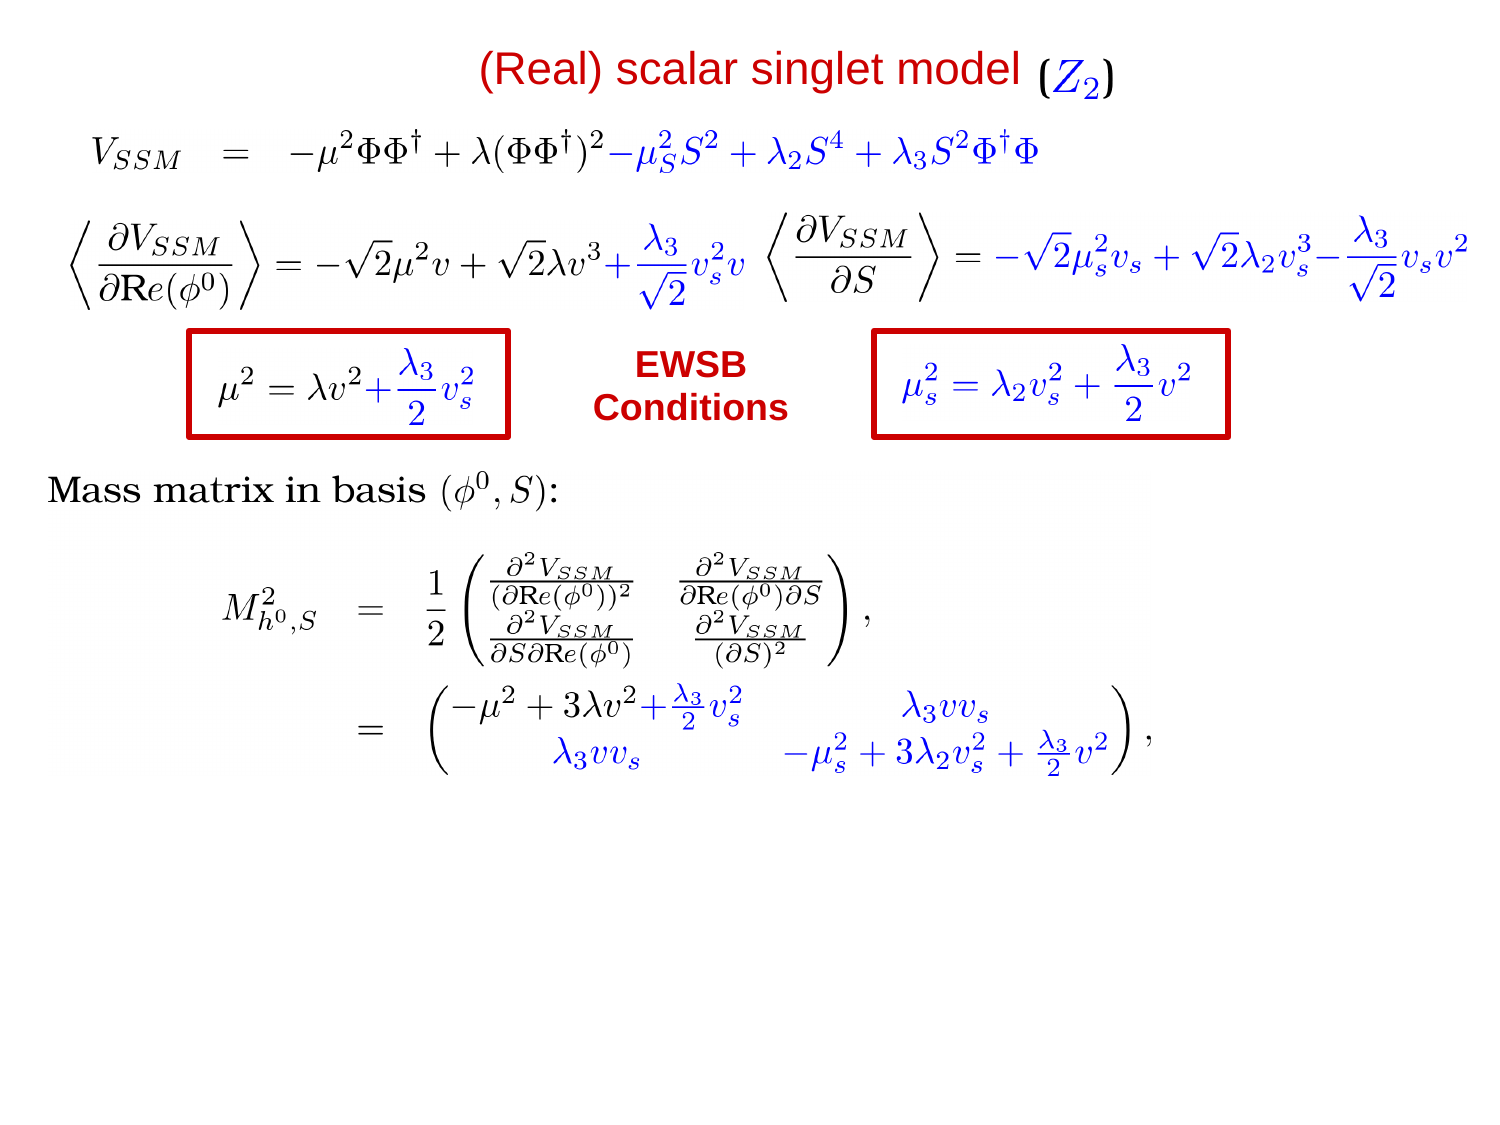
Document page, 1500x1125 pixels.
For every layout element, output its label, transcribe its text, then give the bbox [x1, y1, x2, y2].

text_box (Real) scalar singlet model [23, 35, 1477, 116]
picture [70, 220, 744, 310]
picture [902, 344, 1190, 421]
picture [1039, 58, 1113, 99]
text_box EWSB Conditions [566, 336, 815, 436]
picture [218, 348, 473, 425]
picture [48, 471, 1151, 776]
picture [767, 212, 1467, 302]
picture [92, 129, 1038, 173]
